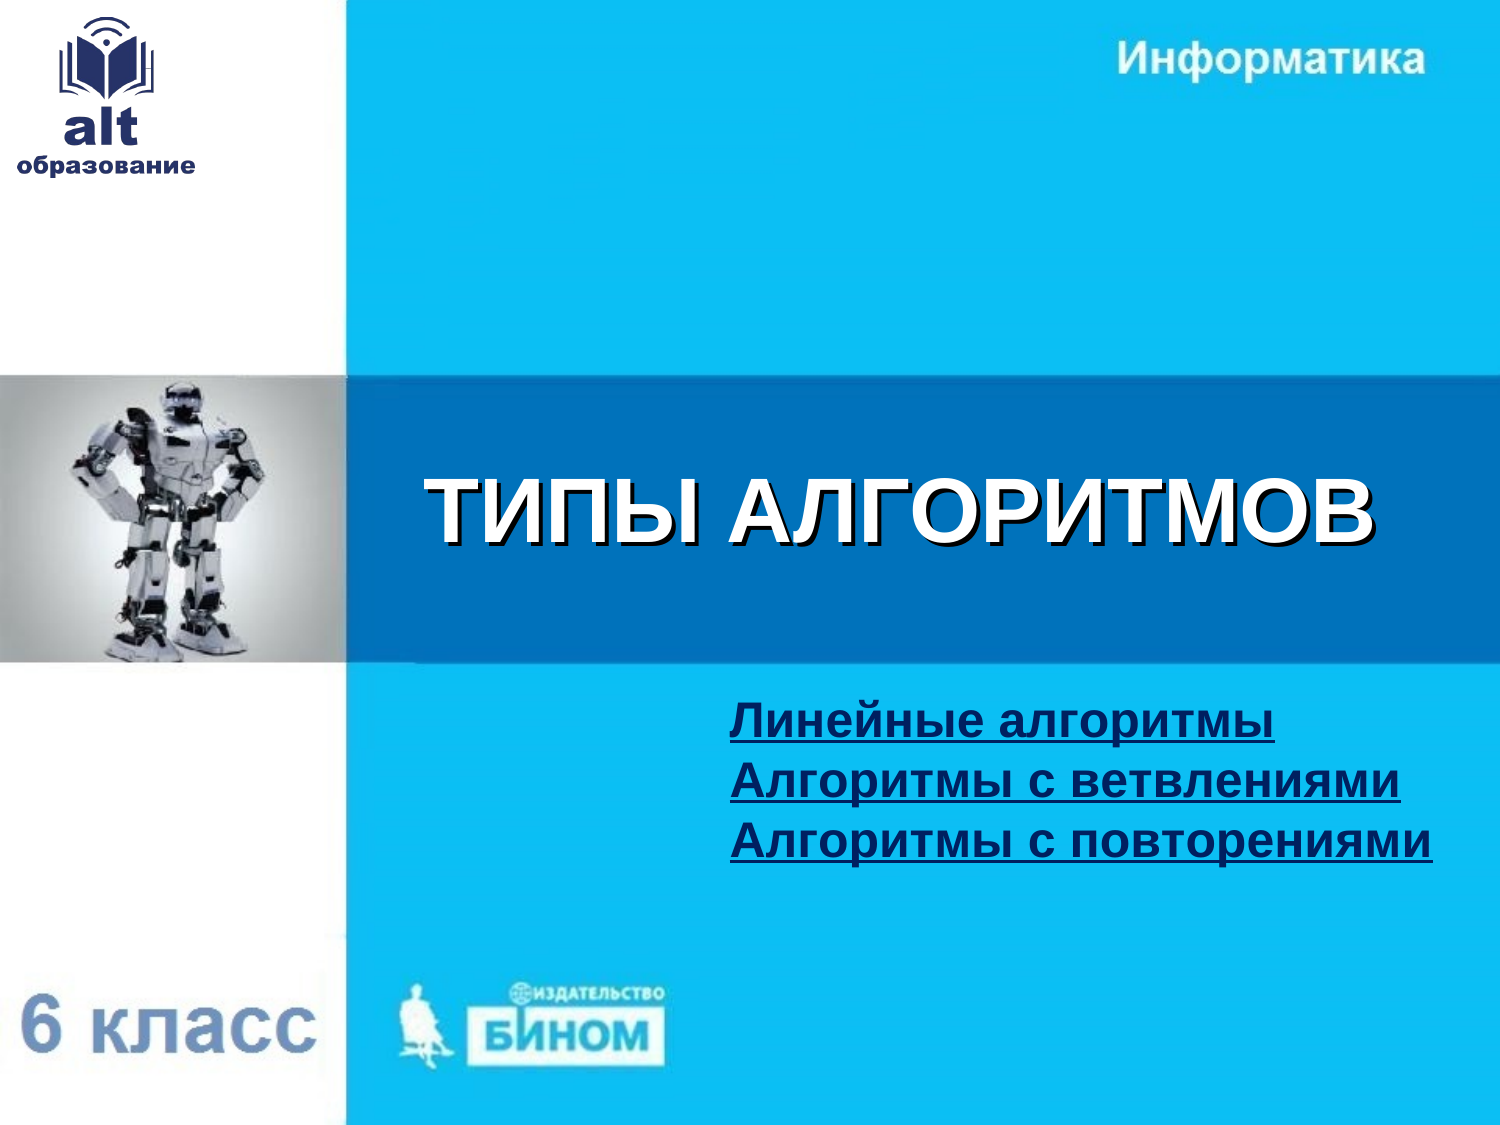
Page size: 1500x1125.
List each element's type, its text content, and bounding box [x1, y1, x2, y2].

text_box Линейные алгоритмы Алгоритмы с ветвлениями Алгоритмы с повторениями [714, 679, 1477, 876]
title ТИПЫ АЛГОРИТМОВ [348, 385, 1454, 627]
picture [393, 977, 671, 1073]
picture [0, 0, 1500, 1125]
picture [1115, 37, 1428, 86]
